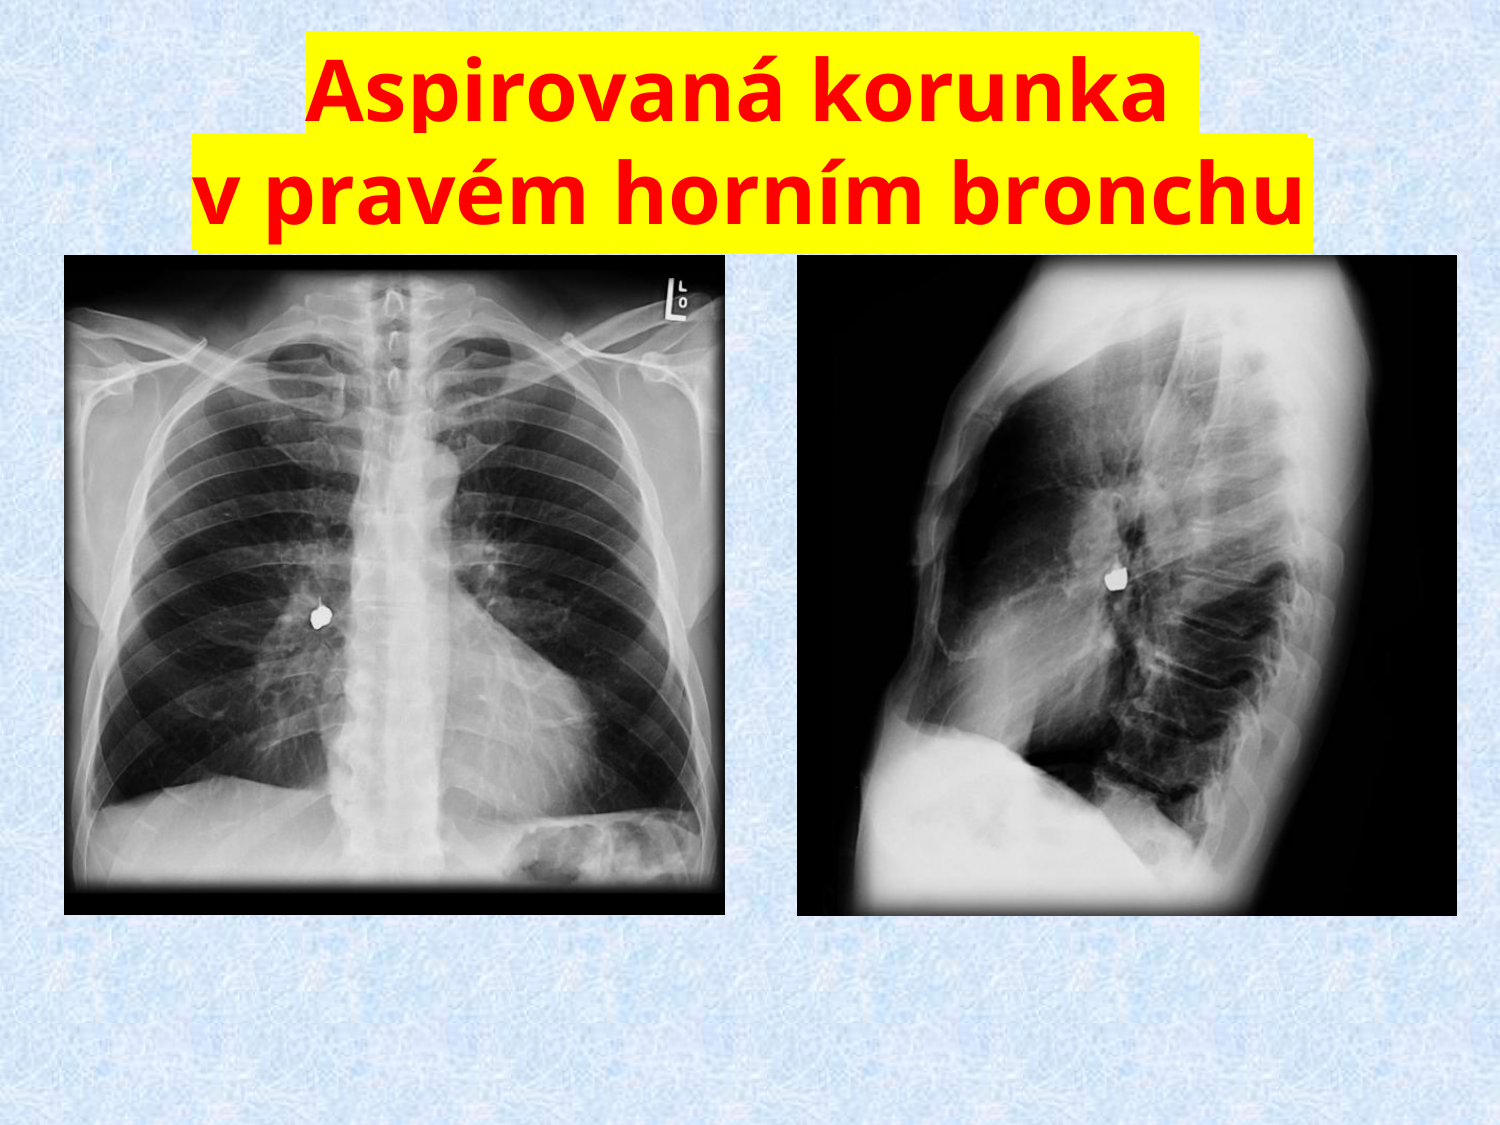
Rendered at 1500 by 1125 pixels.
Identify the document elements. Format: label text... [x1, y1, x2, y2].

title Aspirovaná korunka v pravém horním bronchu [75, 28, 1426, 249]
picture [64, 255, 725, 915]
text_box [797, 255, 1457, 916]
